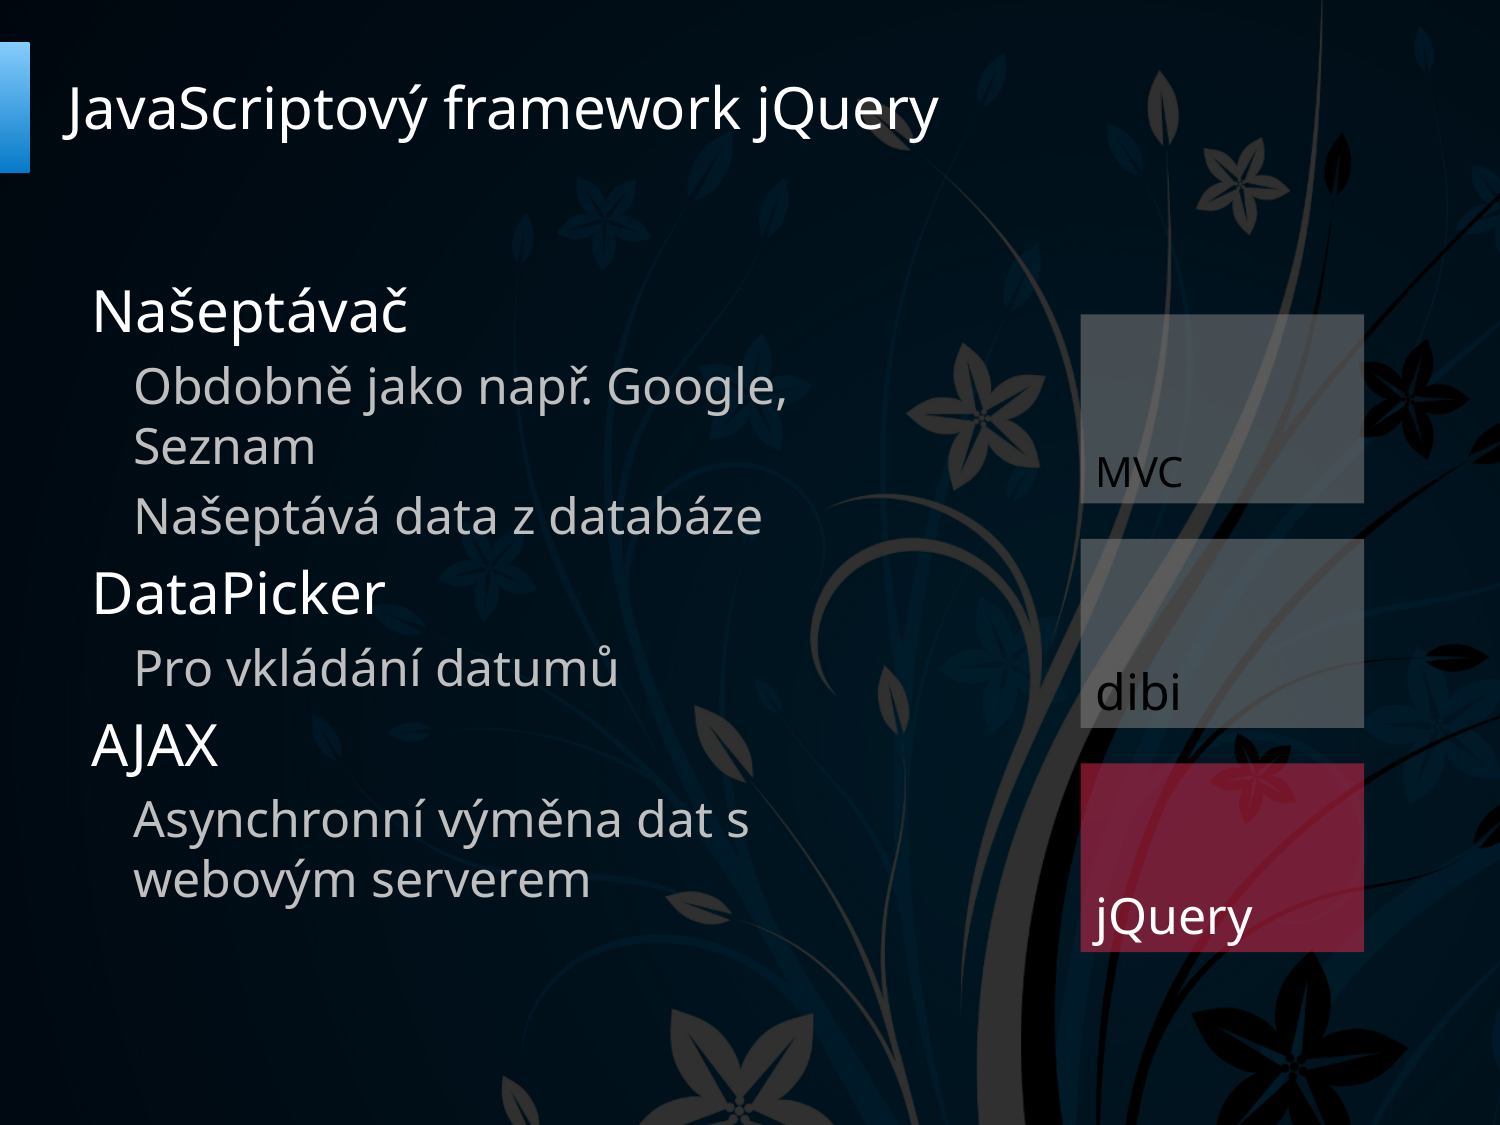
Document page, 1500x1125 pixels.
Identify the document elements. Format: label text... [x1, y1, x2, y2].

list jQuery [1080, 763, 1365, 953]
list MVC [1080, 314, 1365, 504]
list dibi [1080, 538, 1365, 728]
list Našeptávač Obdobně jako např. Google, Seznam Našeptává data z databáze DataPicker Pro vkládání datumů AJAX Asynchronní výměna dat s webovým serverem [76, 267, 975, 1010]
title JavaScriptový framework jQuery [53, 42, 1117, 171]
